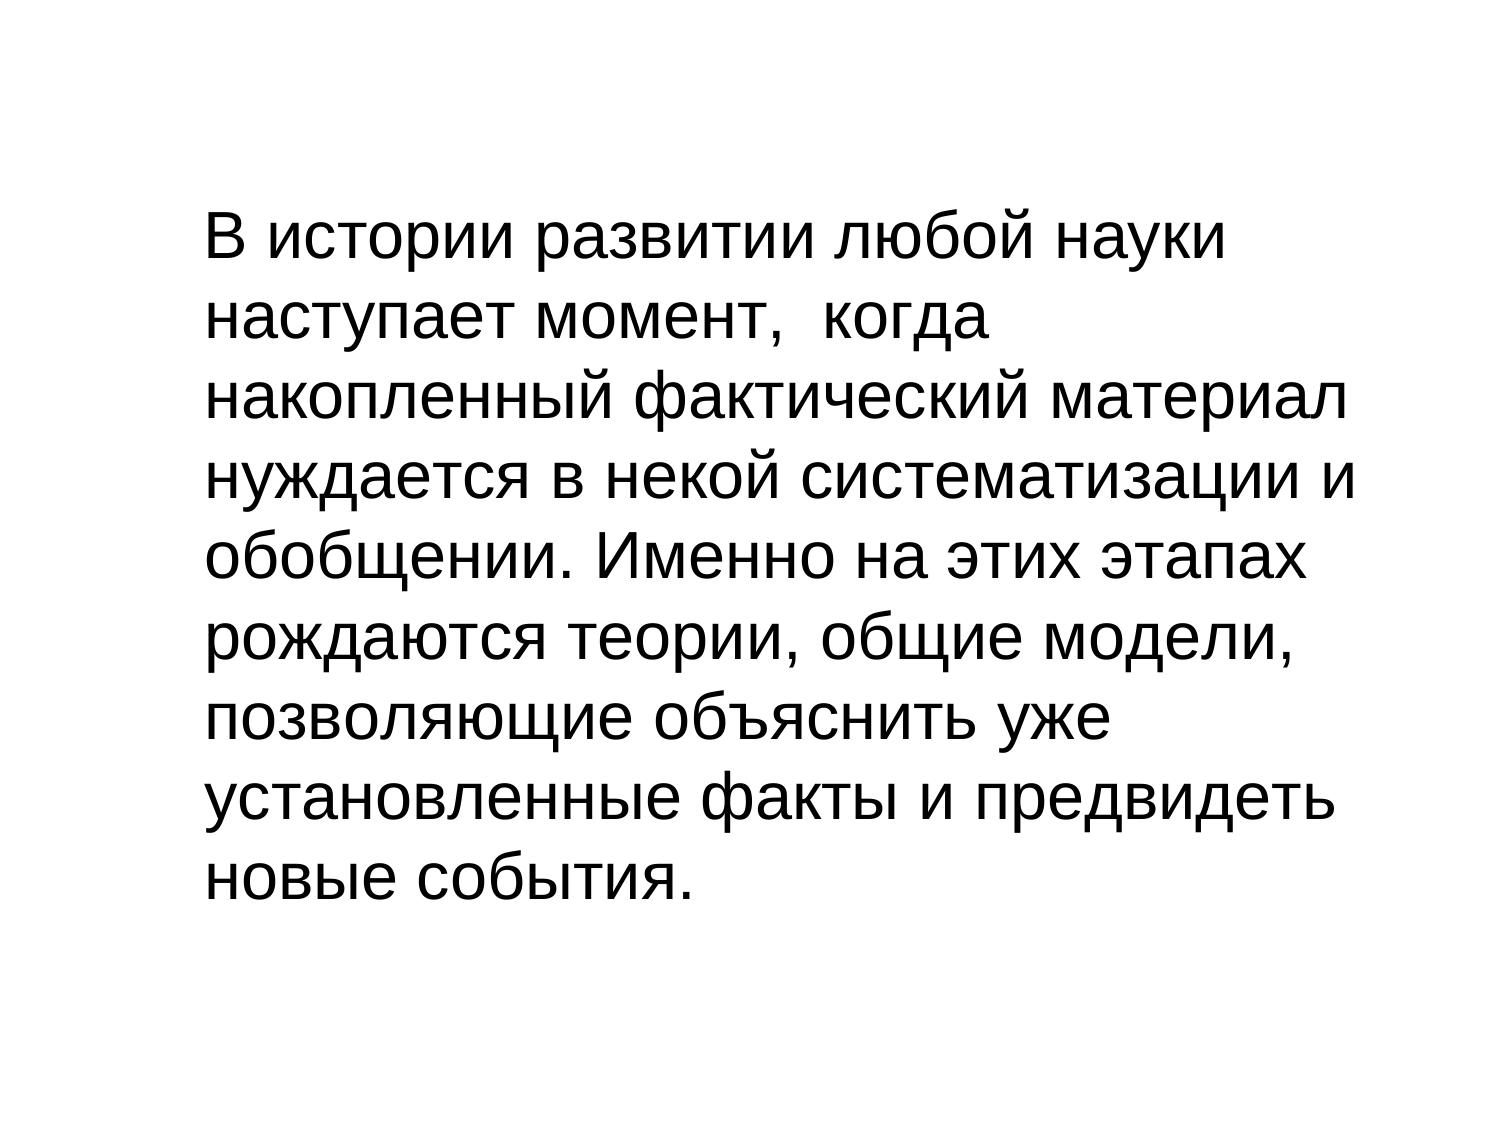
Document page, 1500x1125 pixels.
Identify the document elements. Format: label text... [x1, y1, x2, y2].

list В истории развитии любой науки наступает момент, когда накопленный фактический материал нуждается в некой систематизации и обобщении. Именно на этих этапах рождаются теории, общие модели, позволяющие объяснить уже установленные факты и предвидеть новые события. [76, 184, 1427, 927]
